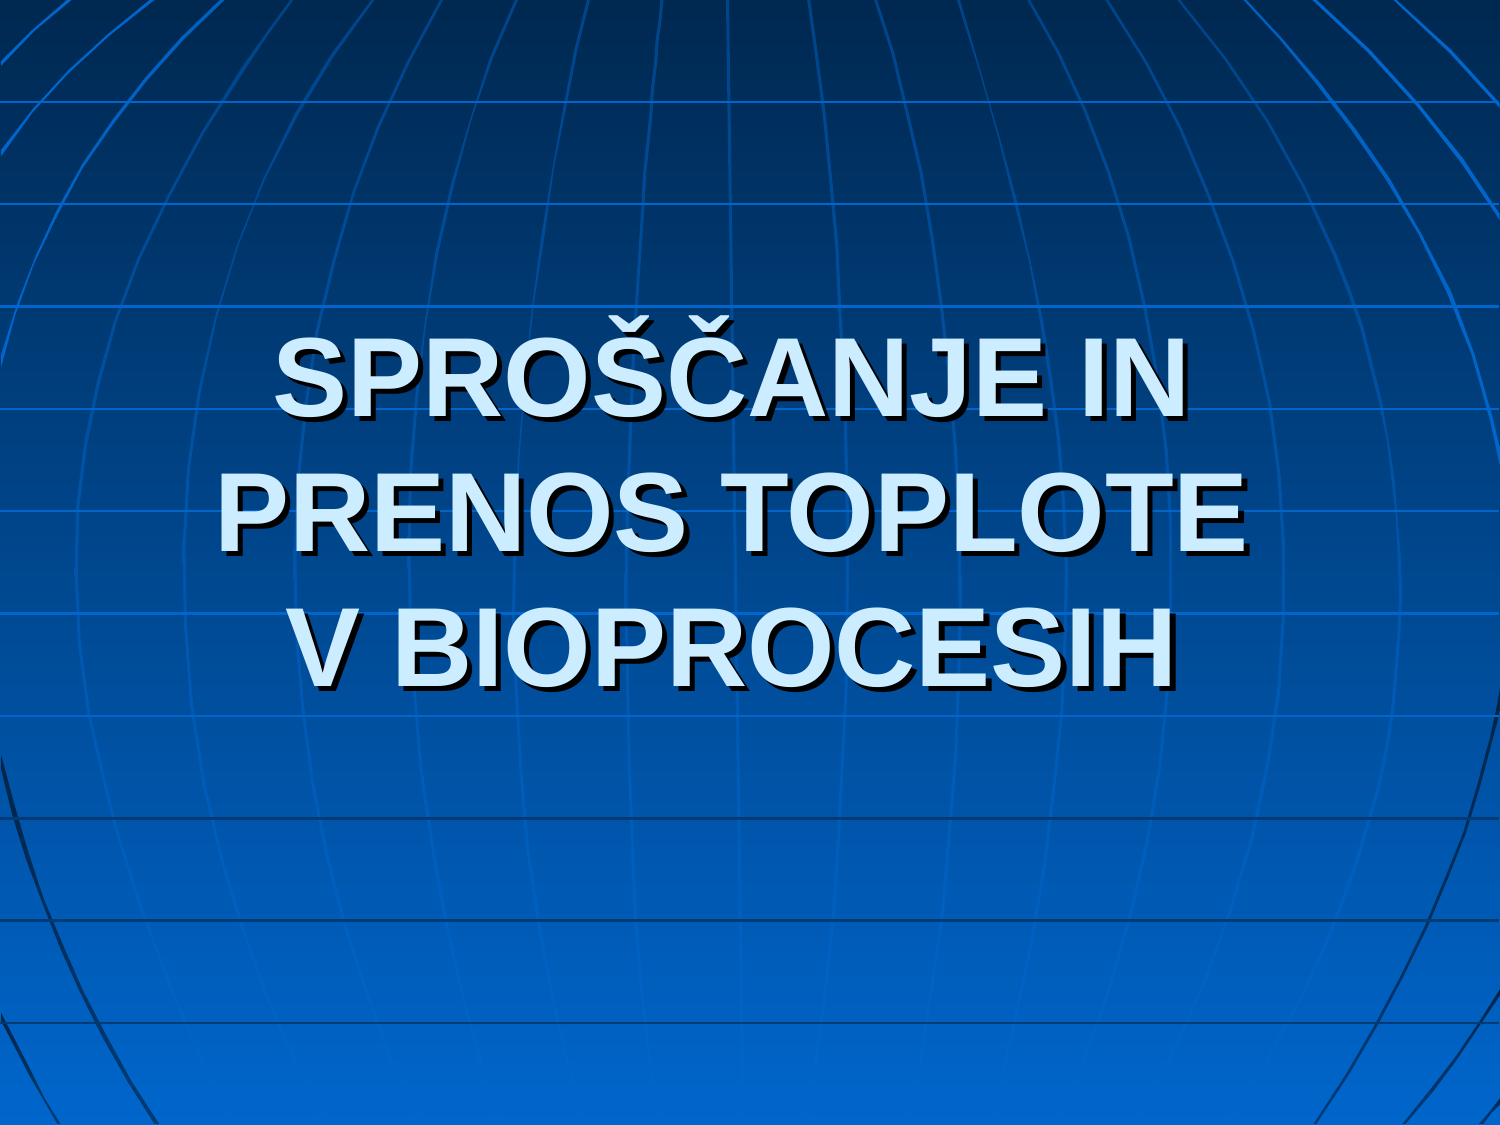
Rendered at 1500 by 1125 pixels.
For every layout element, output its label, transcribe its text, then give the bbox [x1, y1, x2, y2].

title SPROŠČANJE IN PRENOS TOPLOTE V BIOPROCESIH [171, 0, 1294, 717]
